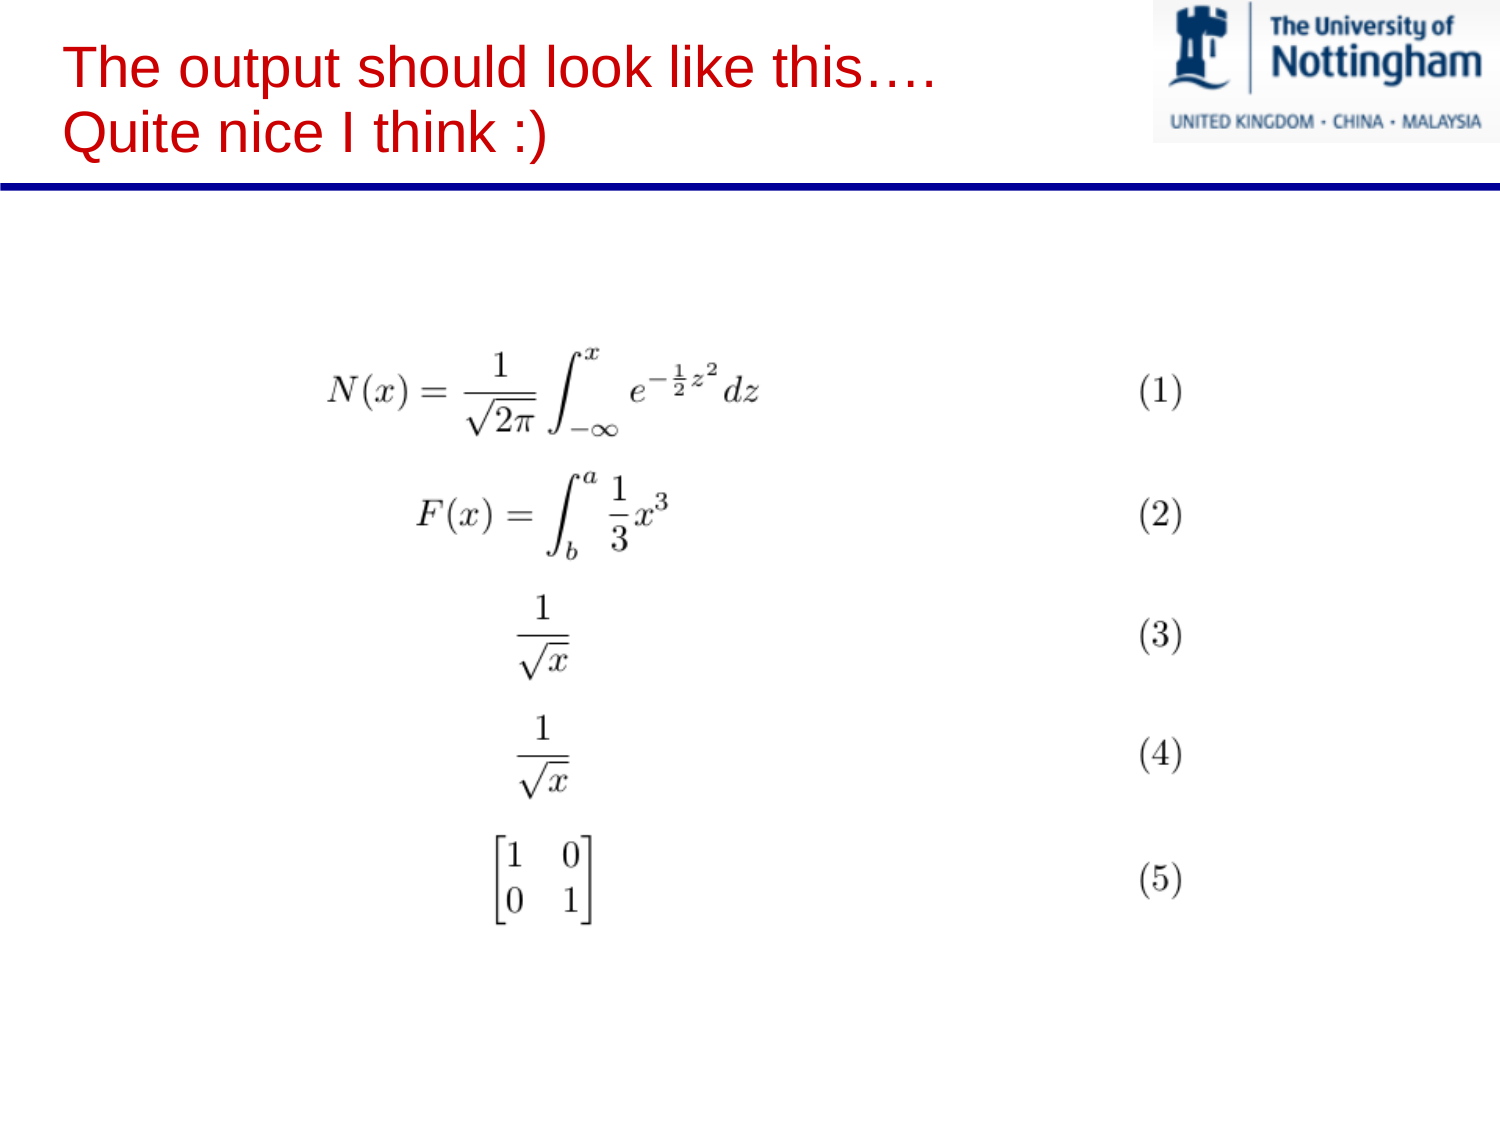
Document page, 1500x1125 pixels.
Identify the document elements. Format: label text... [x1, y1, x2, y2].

picture [1153, 0, 1500, 143]
text_box The output should look like this…. Quite nice I think :) [47, 27, 1108, 173]
picture [240, 269, 1250, 1031]
